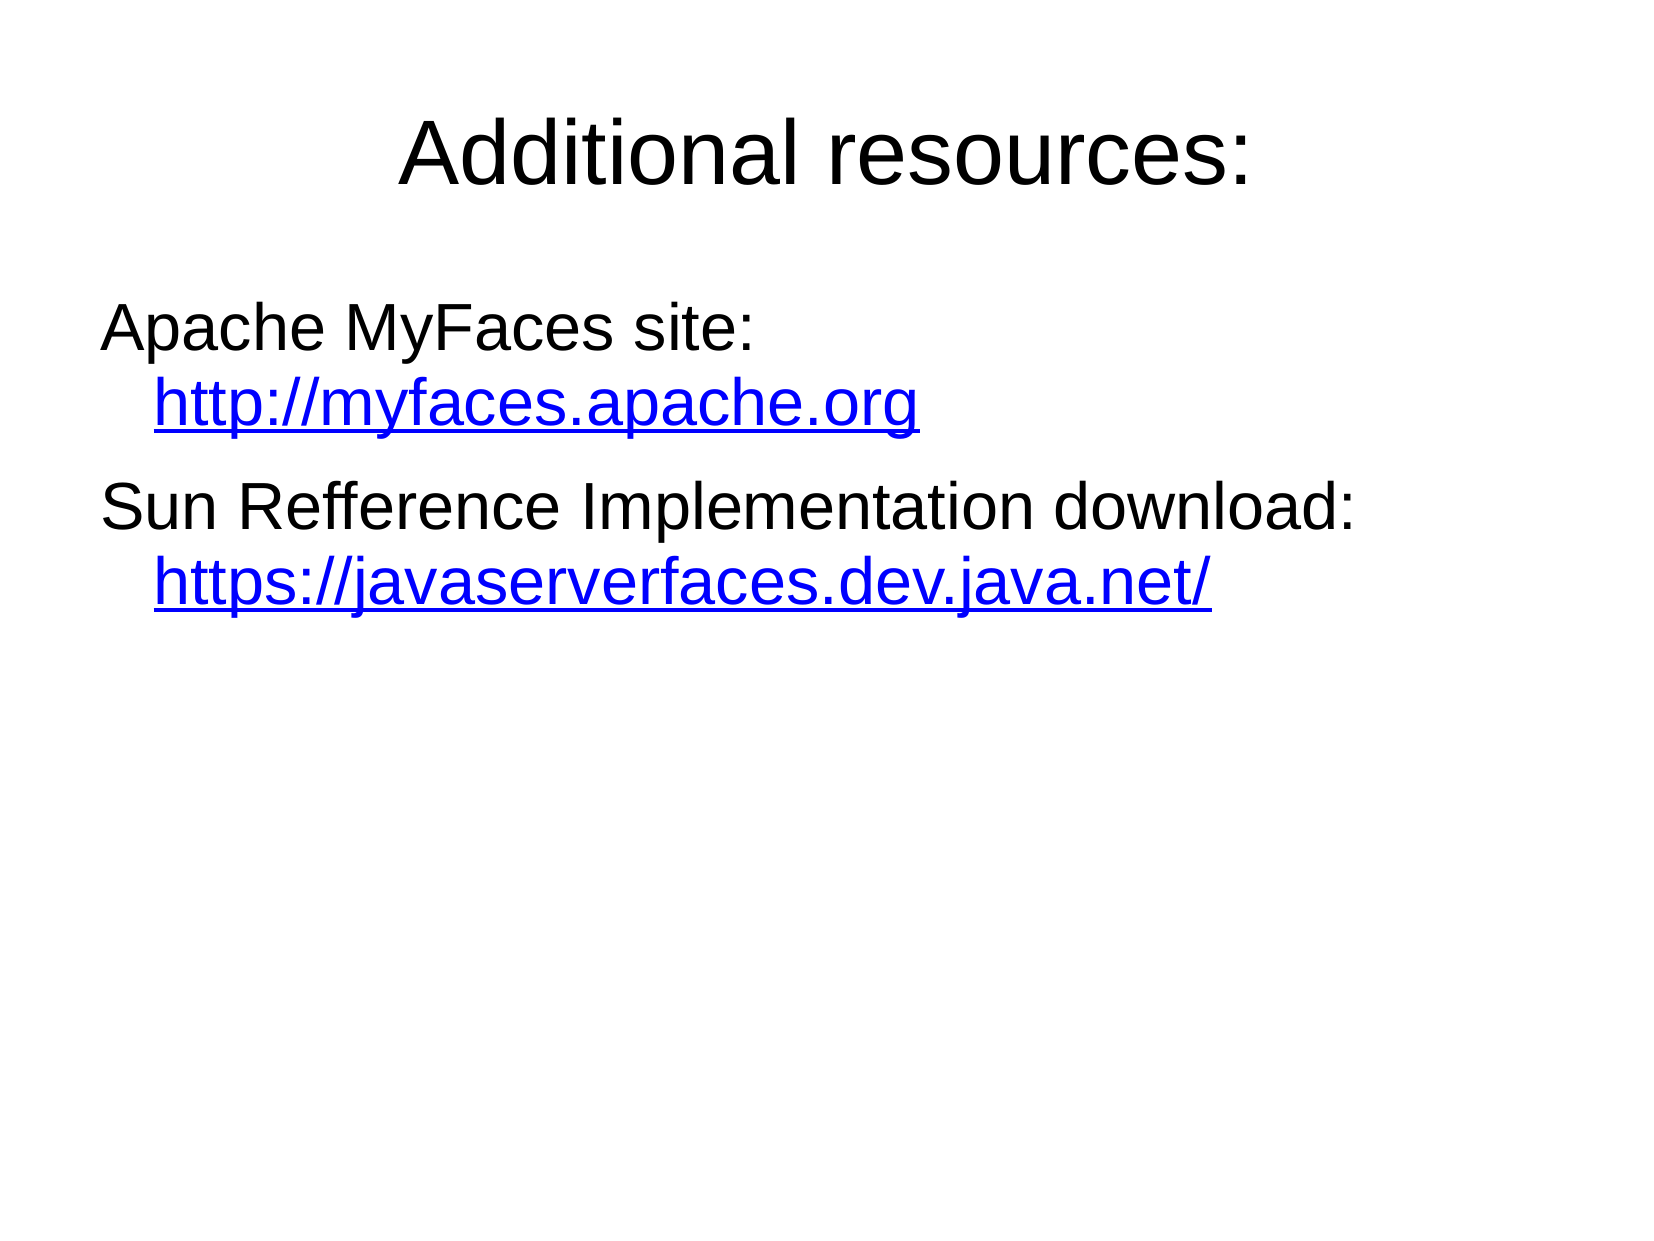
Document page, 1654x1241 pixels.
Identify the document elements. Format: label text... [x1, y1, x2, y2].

title Additional resources: [82, 56, 1571, 250]
list Apache MyFaces site: http://myfaces.apache.org Sun Refference Implementation download: https://javaserverfaces.dev.java.net/ [82, 290, 1571, 1094]
